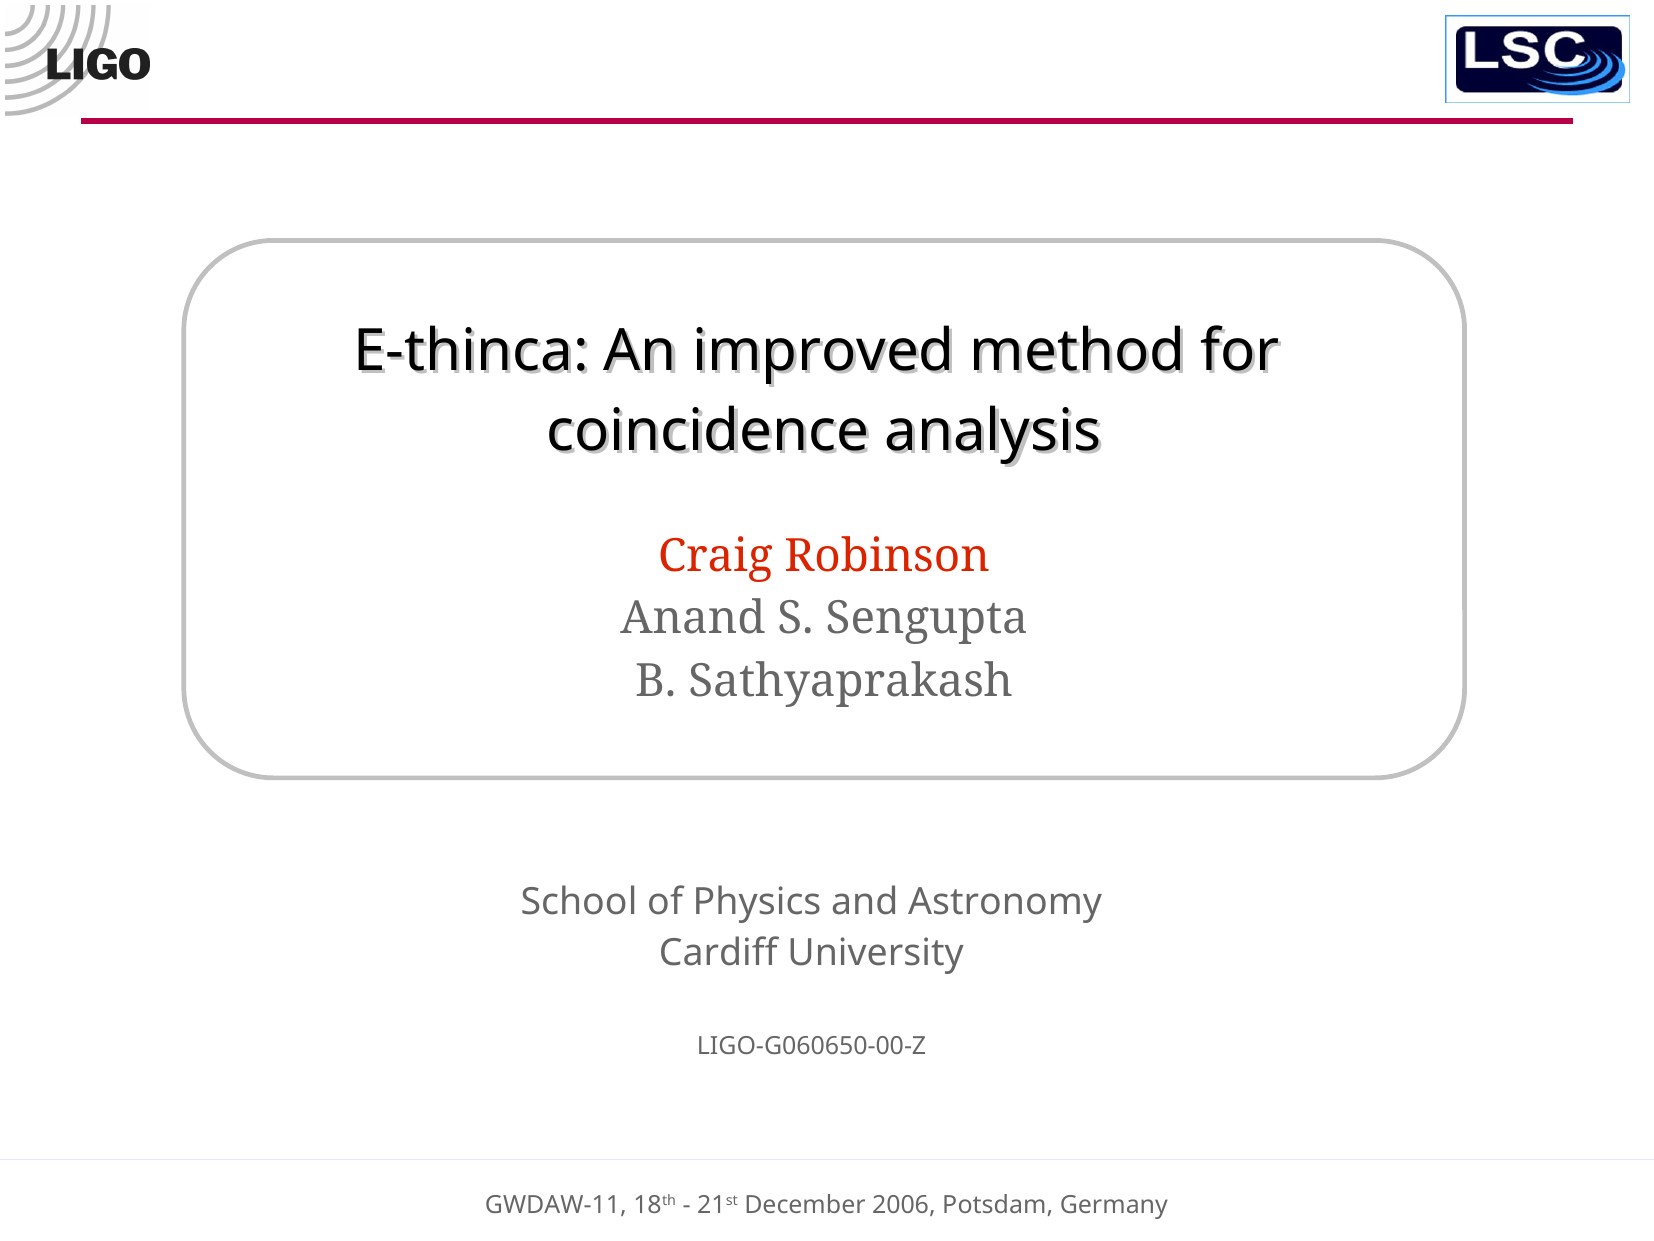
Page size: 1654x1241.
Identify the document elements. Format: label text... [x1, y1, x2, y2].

text_box School of Physics and Astronomy Cardiff University LIGO-G060650-00-Z [520, 874, 1079, 1042]
title [120, 0, 1533, 140]
picture [1533, 15, 1630, 103]
text_box E-thinca: An improved method for coincidence analysis Craig Robinson Anand S. Sengupta B. Sathyaprakash [183, 240, 1465, 778]
